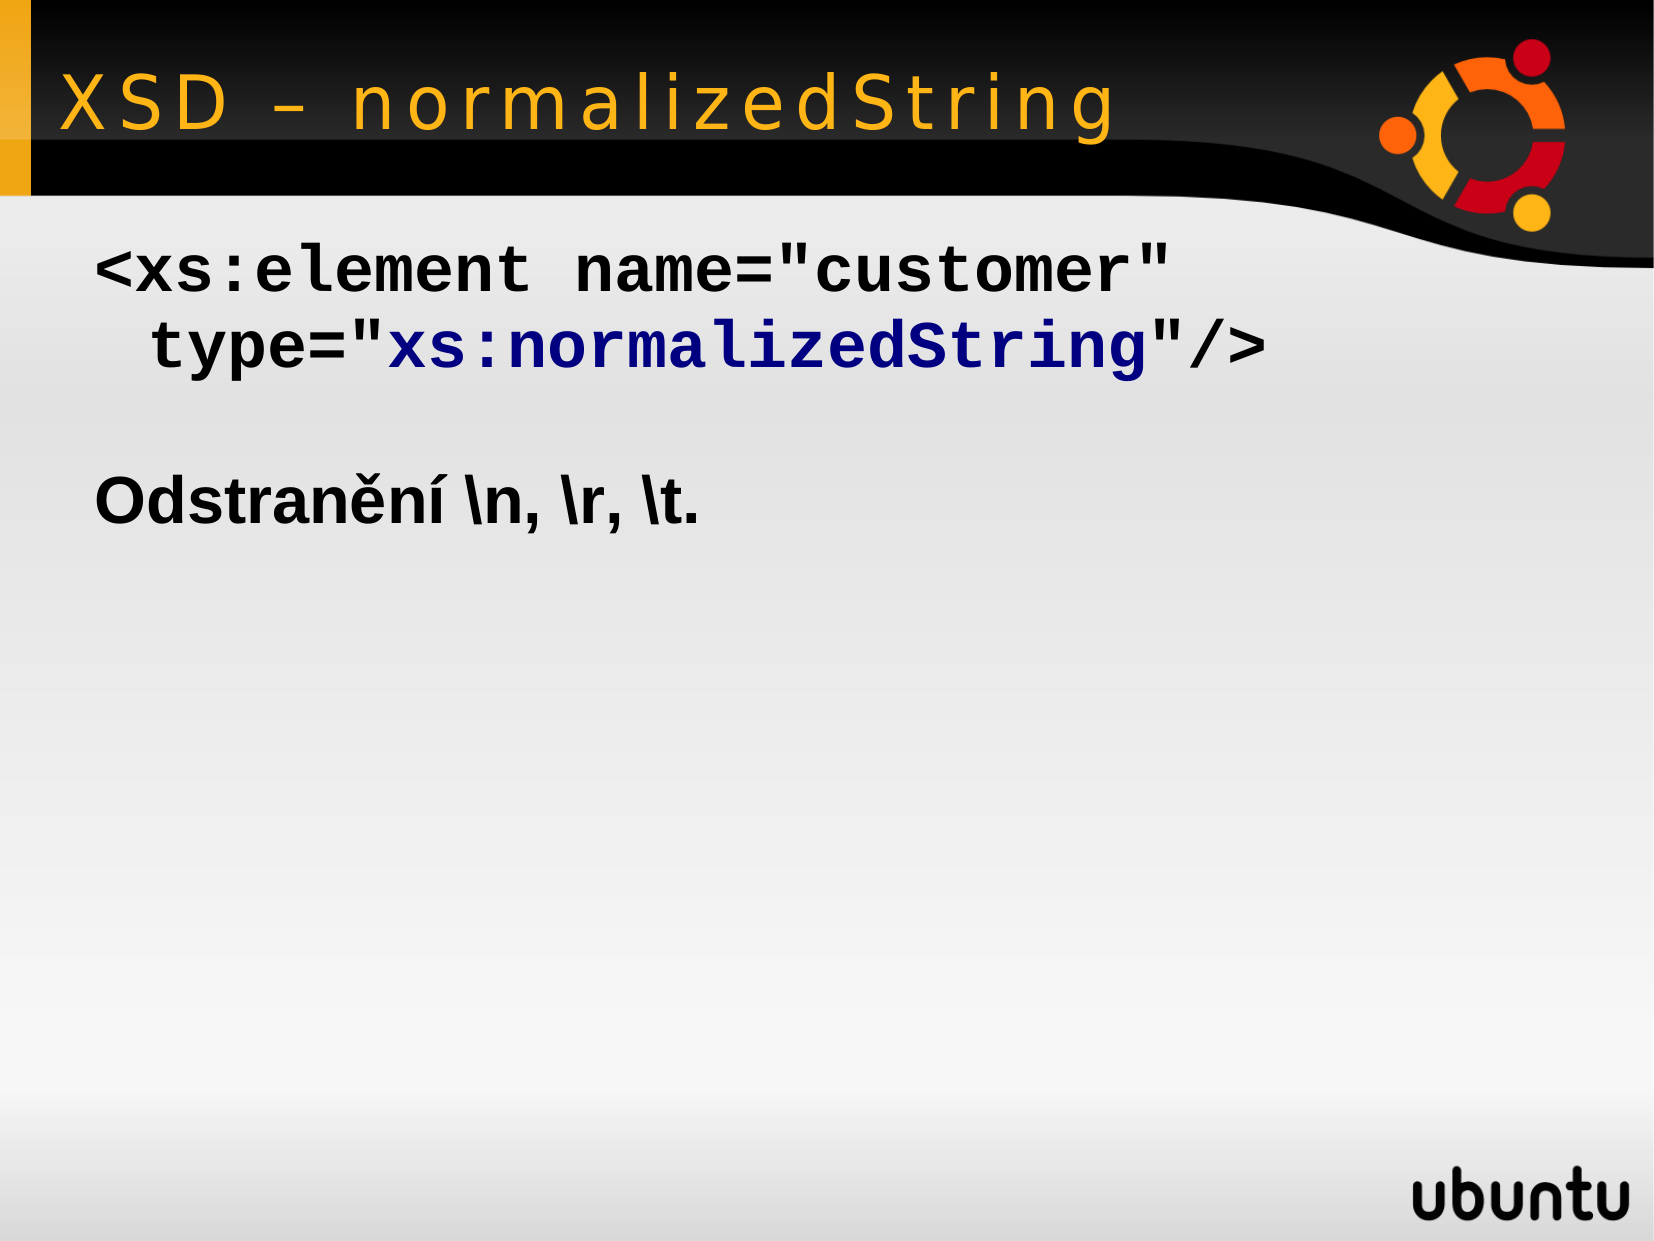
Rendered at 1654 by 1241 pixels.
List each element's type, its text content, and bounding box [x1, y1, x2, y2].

list <xs:element name="customer" type="xs:normalizedString"/> Odstranění \n, \r, \t. [76, 236, 1565, 1055]
picture [0, 0, 1654, 1241]
title XSD – normalizedString [59, 29, 1270, 178]
